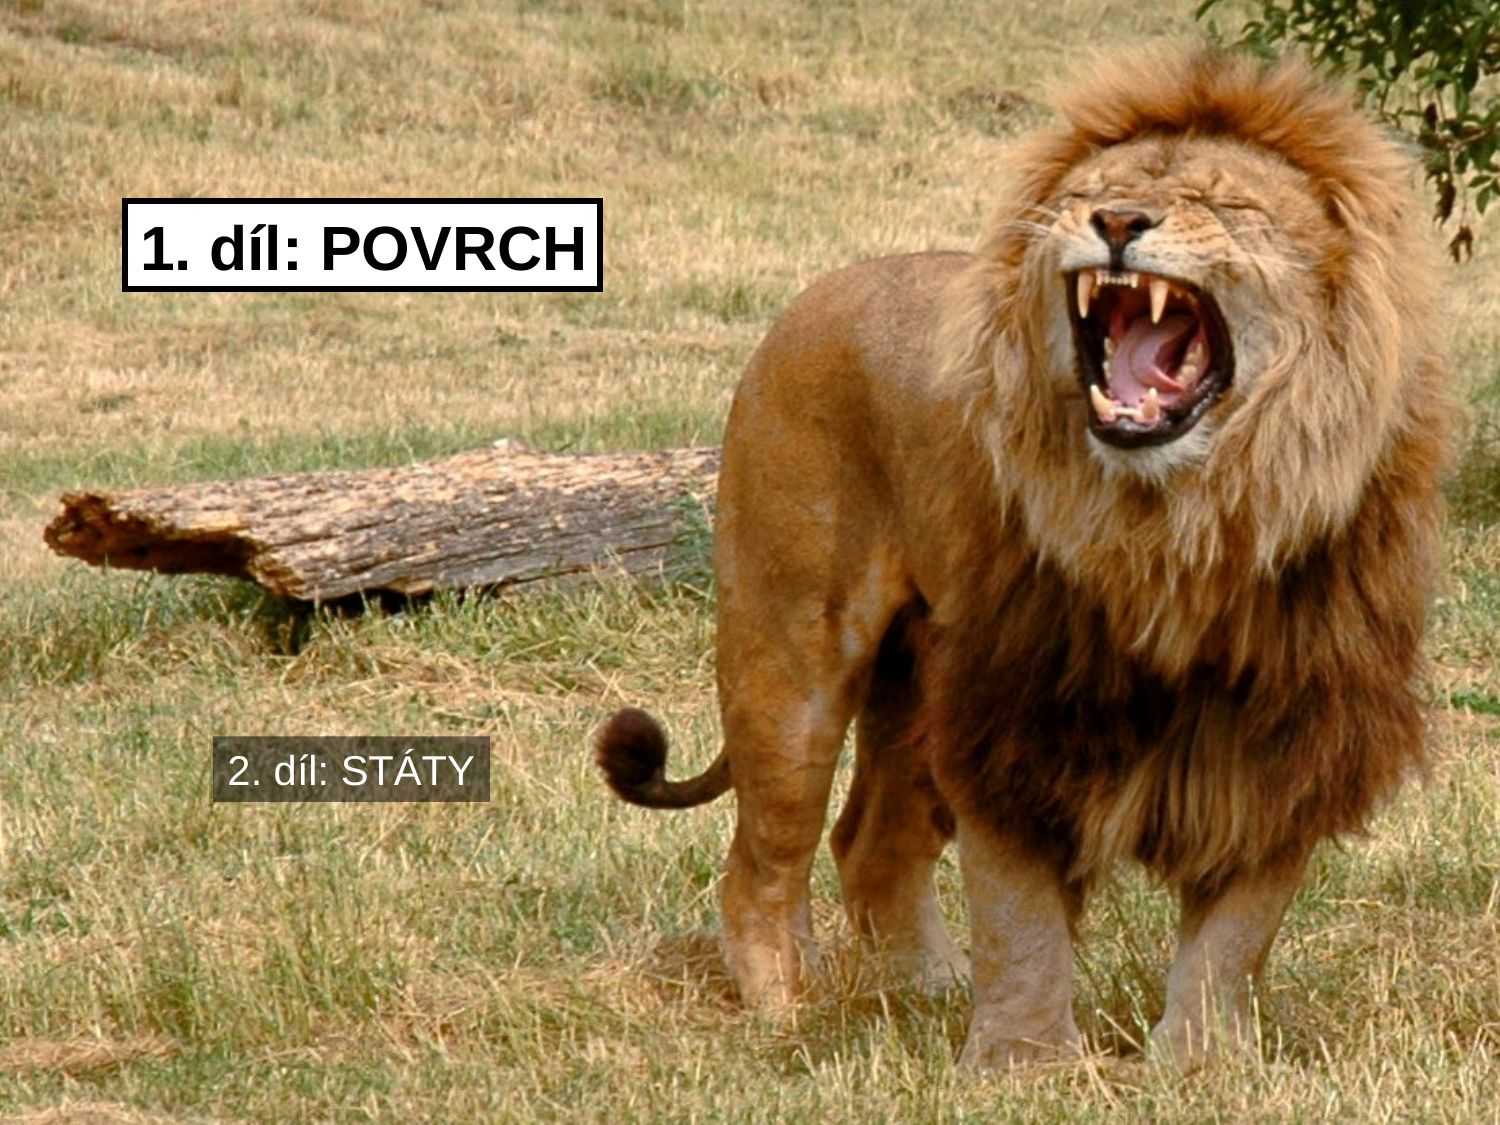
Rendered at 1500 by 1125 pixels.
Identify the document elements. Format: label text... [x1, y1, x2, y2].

picture [0, 0, 1500, 1125]
text_box 1. díl: POVRCH [128, 204, 597, 286]
text_box 2. díl: STÁTY [212, 736, 490, 802]
